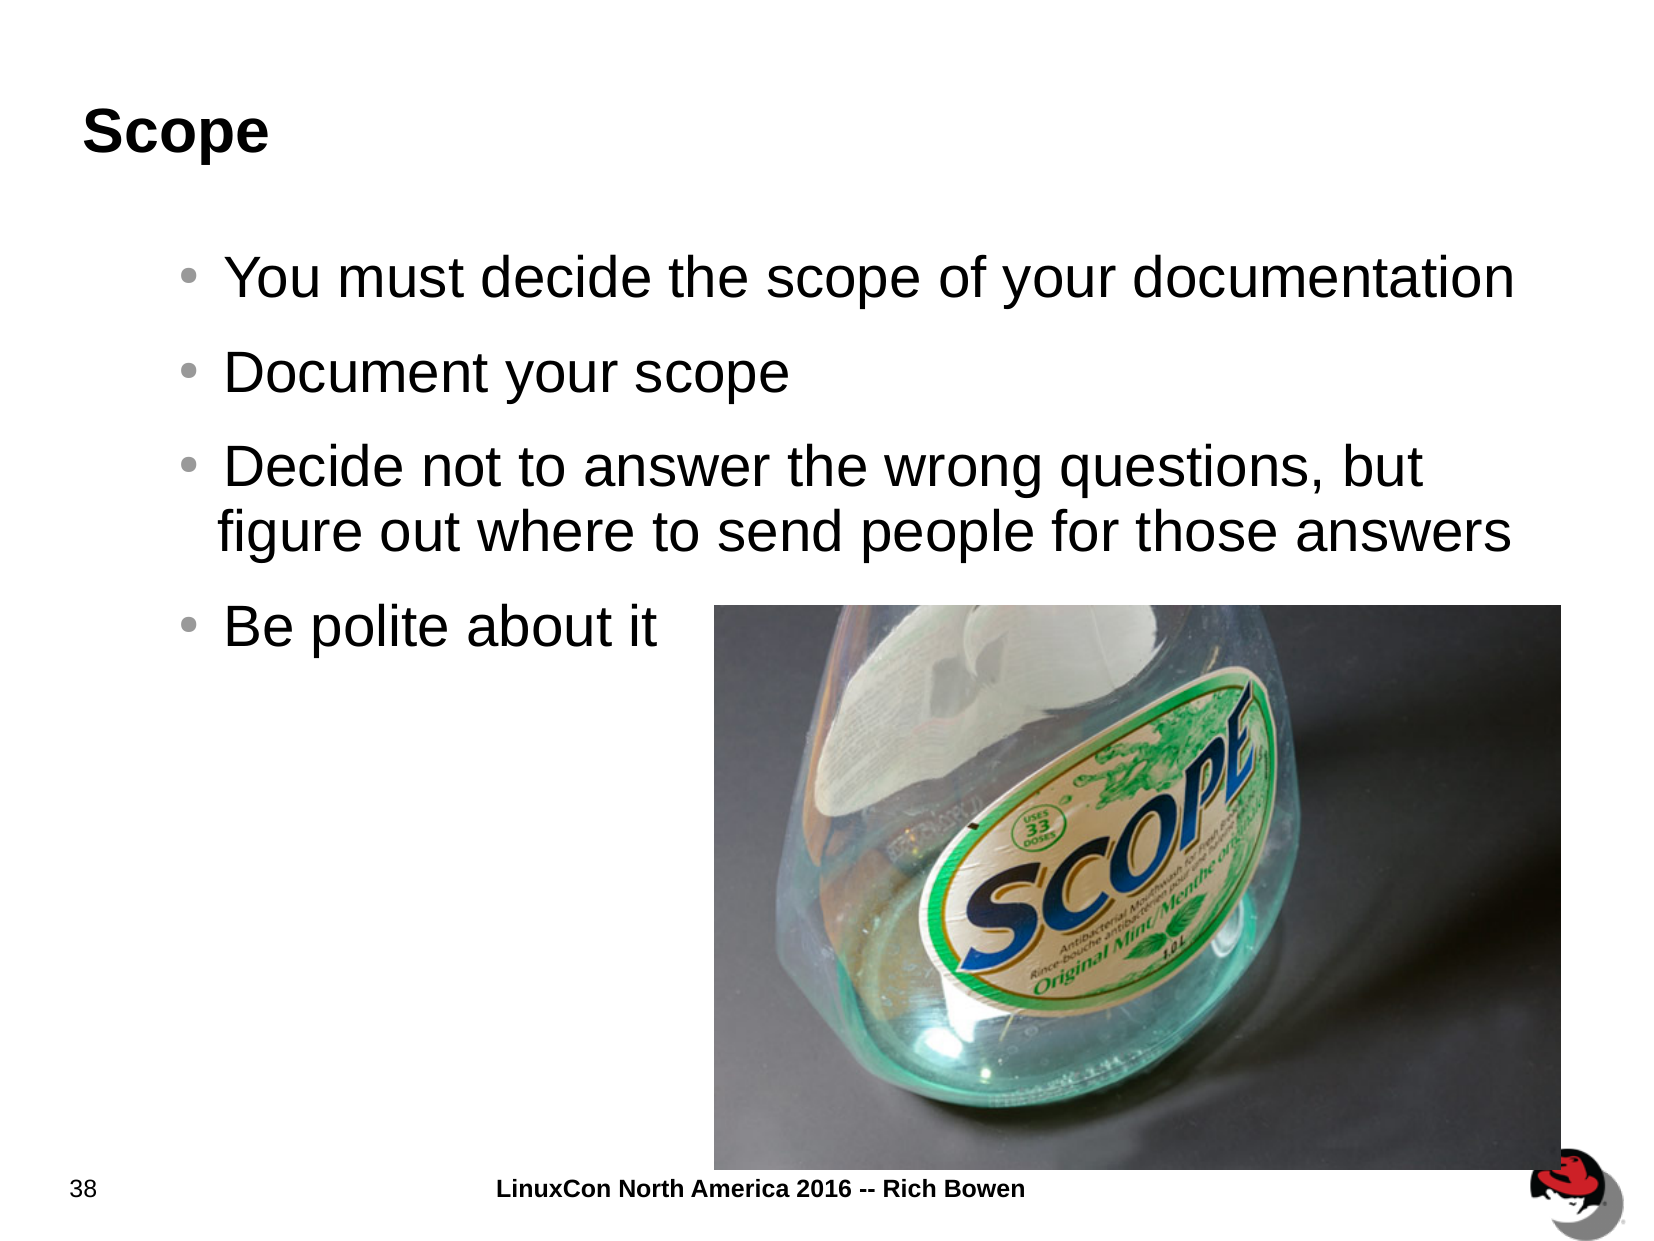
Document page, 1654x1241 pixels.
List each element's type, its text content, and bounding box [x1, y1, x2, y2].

title Scope [82, 37, 1571, 226]
picture [714, 605, 1613, 1224]
list You must decide the scope of your documentation Document your scope Decide not to answer the wrong questions, but figure out where to send people for those answers Be polite about it [86, 244, 1576, 1039]
